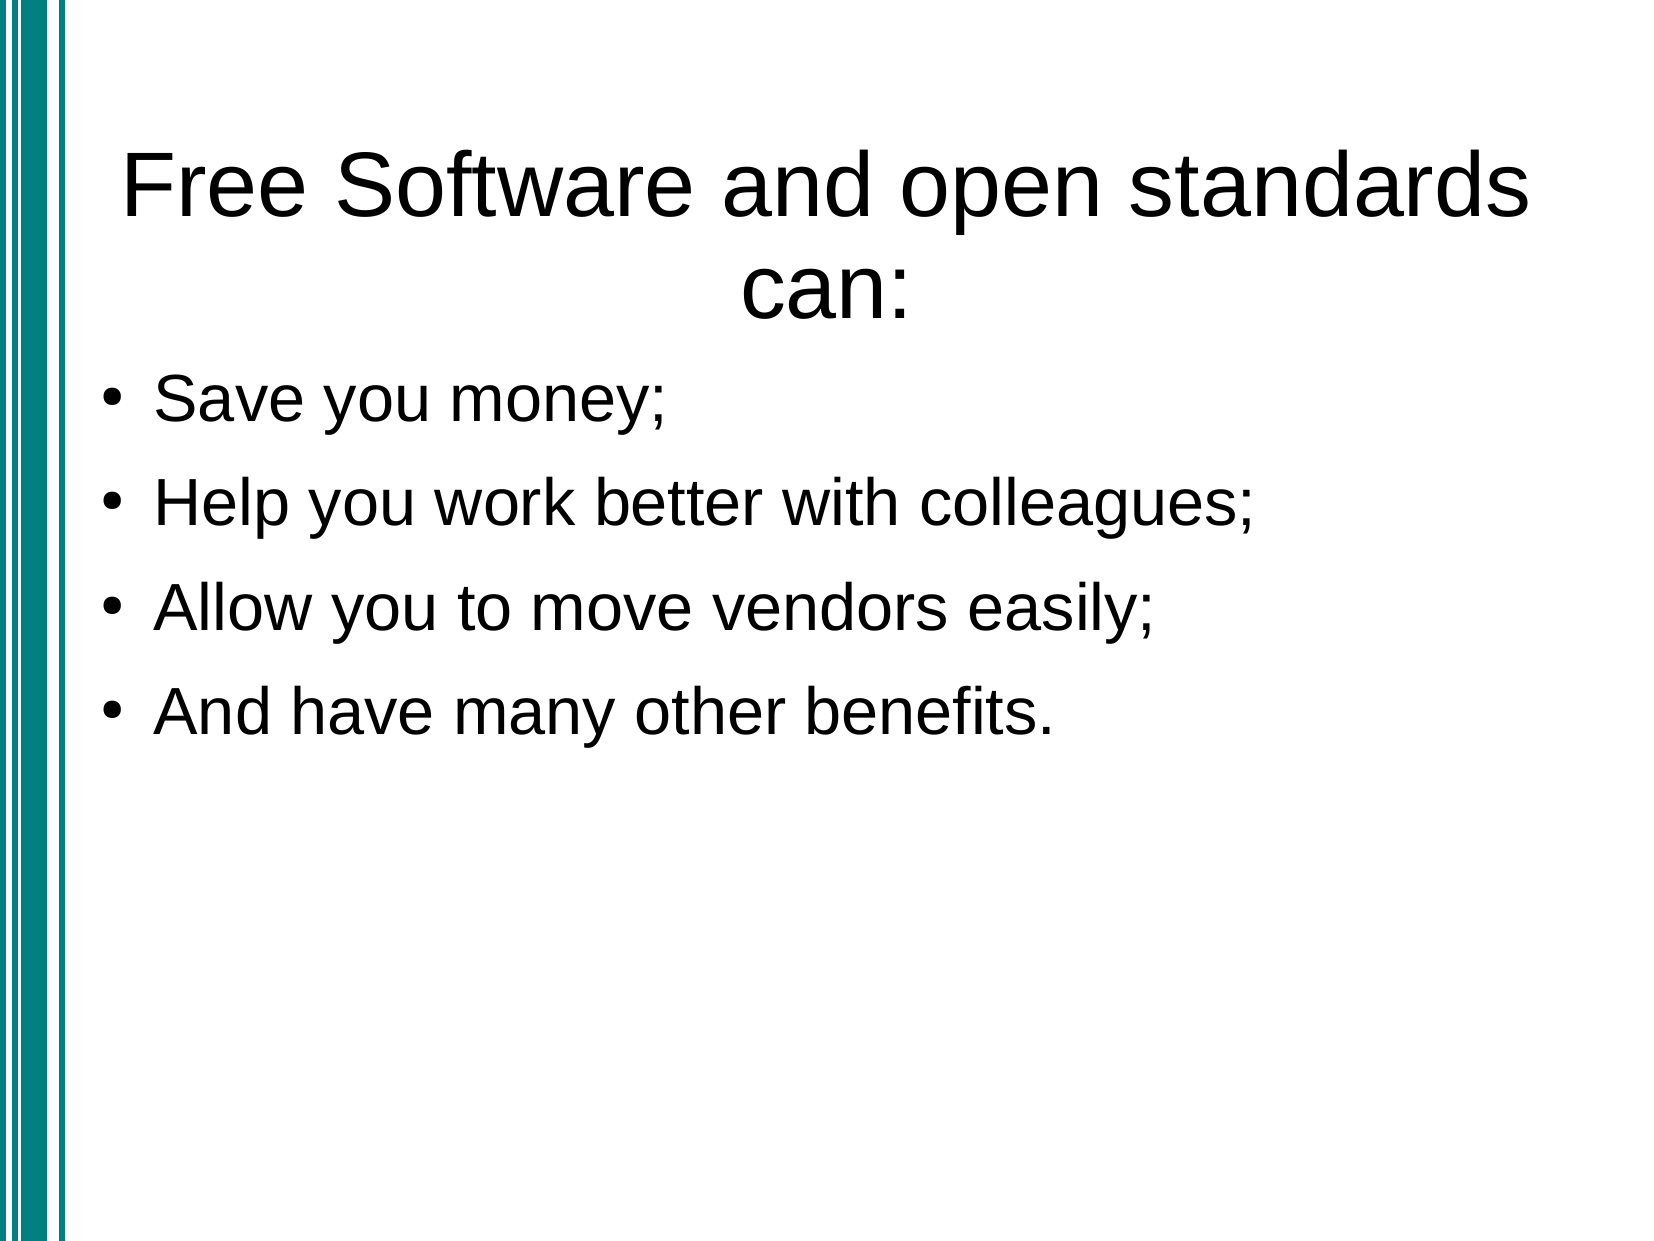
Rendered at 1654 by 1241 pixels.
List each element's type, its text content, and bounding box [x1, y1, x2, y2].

list Save you money; Help you work better with colleagues; Allow you to move vendors easily; And have many other benefits. [82, 361, 1538, 1081]
title Free Software and open standards can: [82, 132, 1571, 340]
